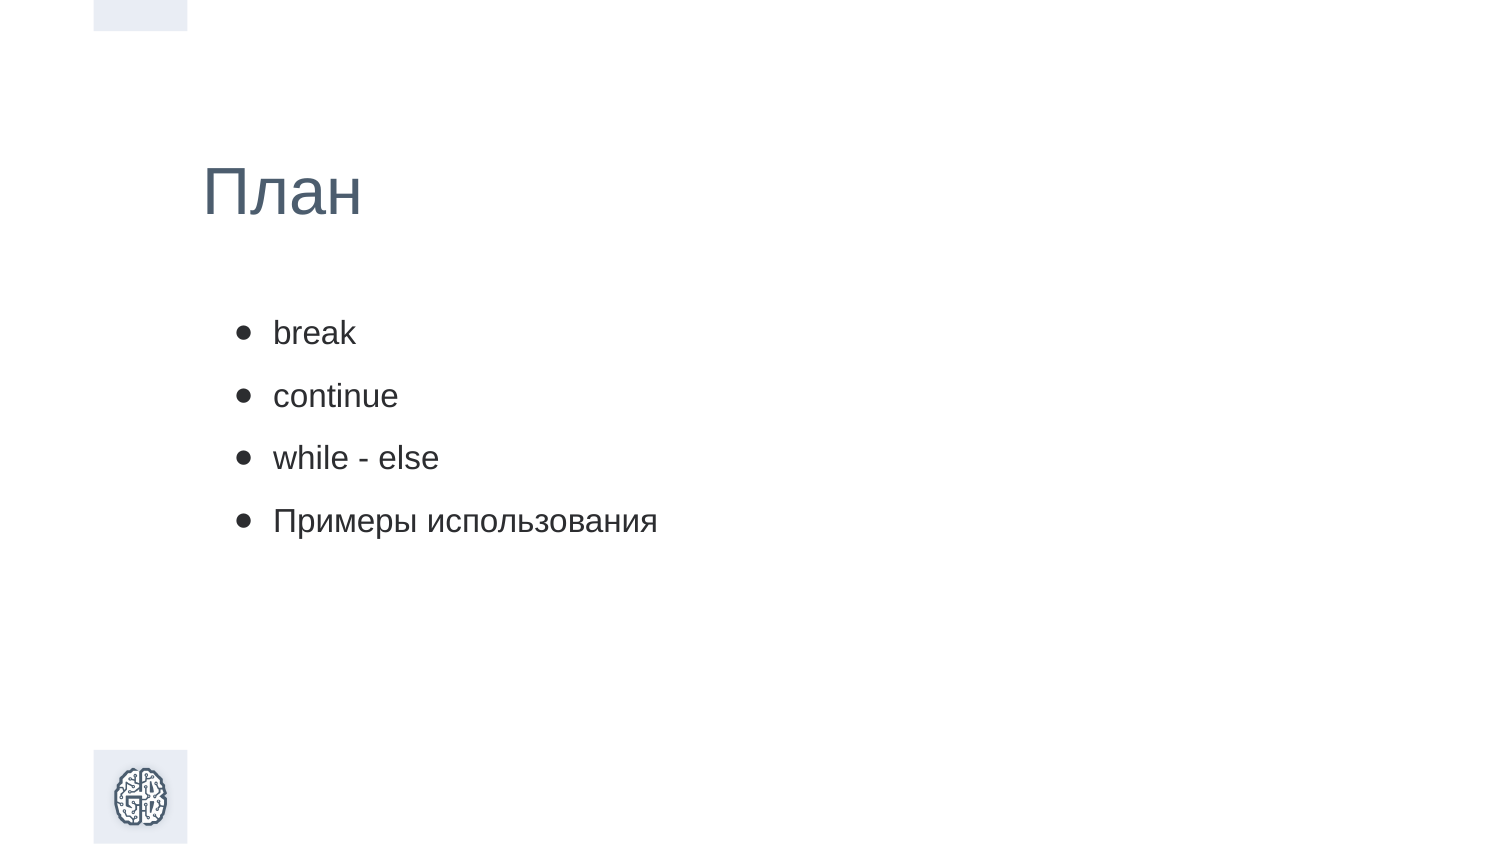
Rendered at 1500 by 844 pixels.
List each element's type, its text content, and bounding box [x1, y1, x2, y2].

text_box Примеры использования [187, 472, 1312, 546]
text_box while - else [187, 409, 1312, 472]
picture [106, 760, 175, 834]
text_box continue [187, 358, 1312, 409]
text_box break [187, 284, 1312, 358]
text_box План [187, 93, 1312, 282]
